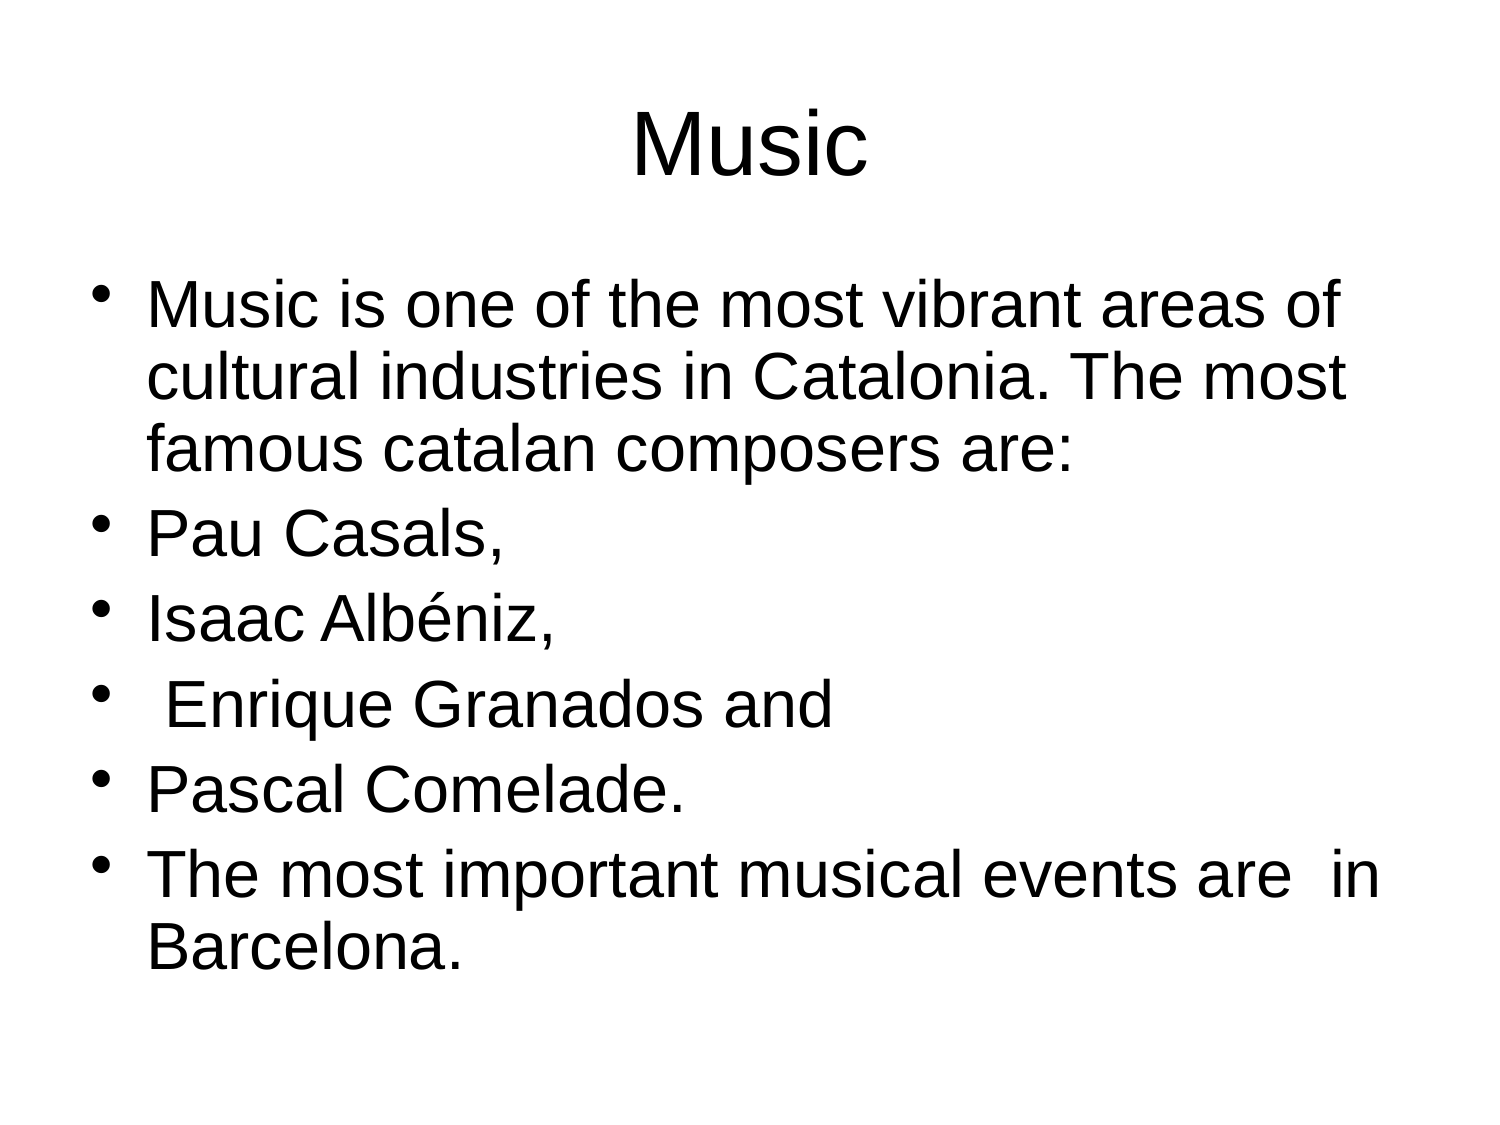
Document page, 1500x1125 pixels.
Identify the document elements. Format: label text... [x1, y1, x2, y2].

title Music [75, 45, 1425, 233]
list Music is one of the most vibrant areas of cultural industries in Catalonia. The most famous catalan composers are: Pau Casals, Isaac Albéniz, Enrique Granados and Pascal Comelade. The most important musical events are in Barcelona. [75, 262, 1425, 1005]
